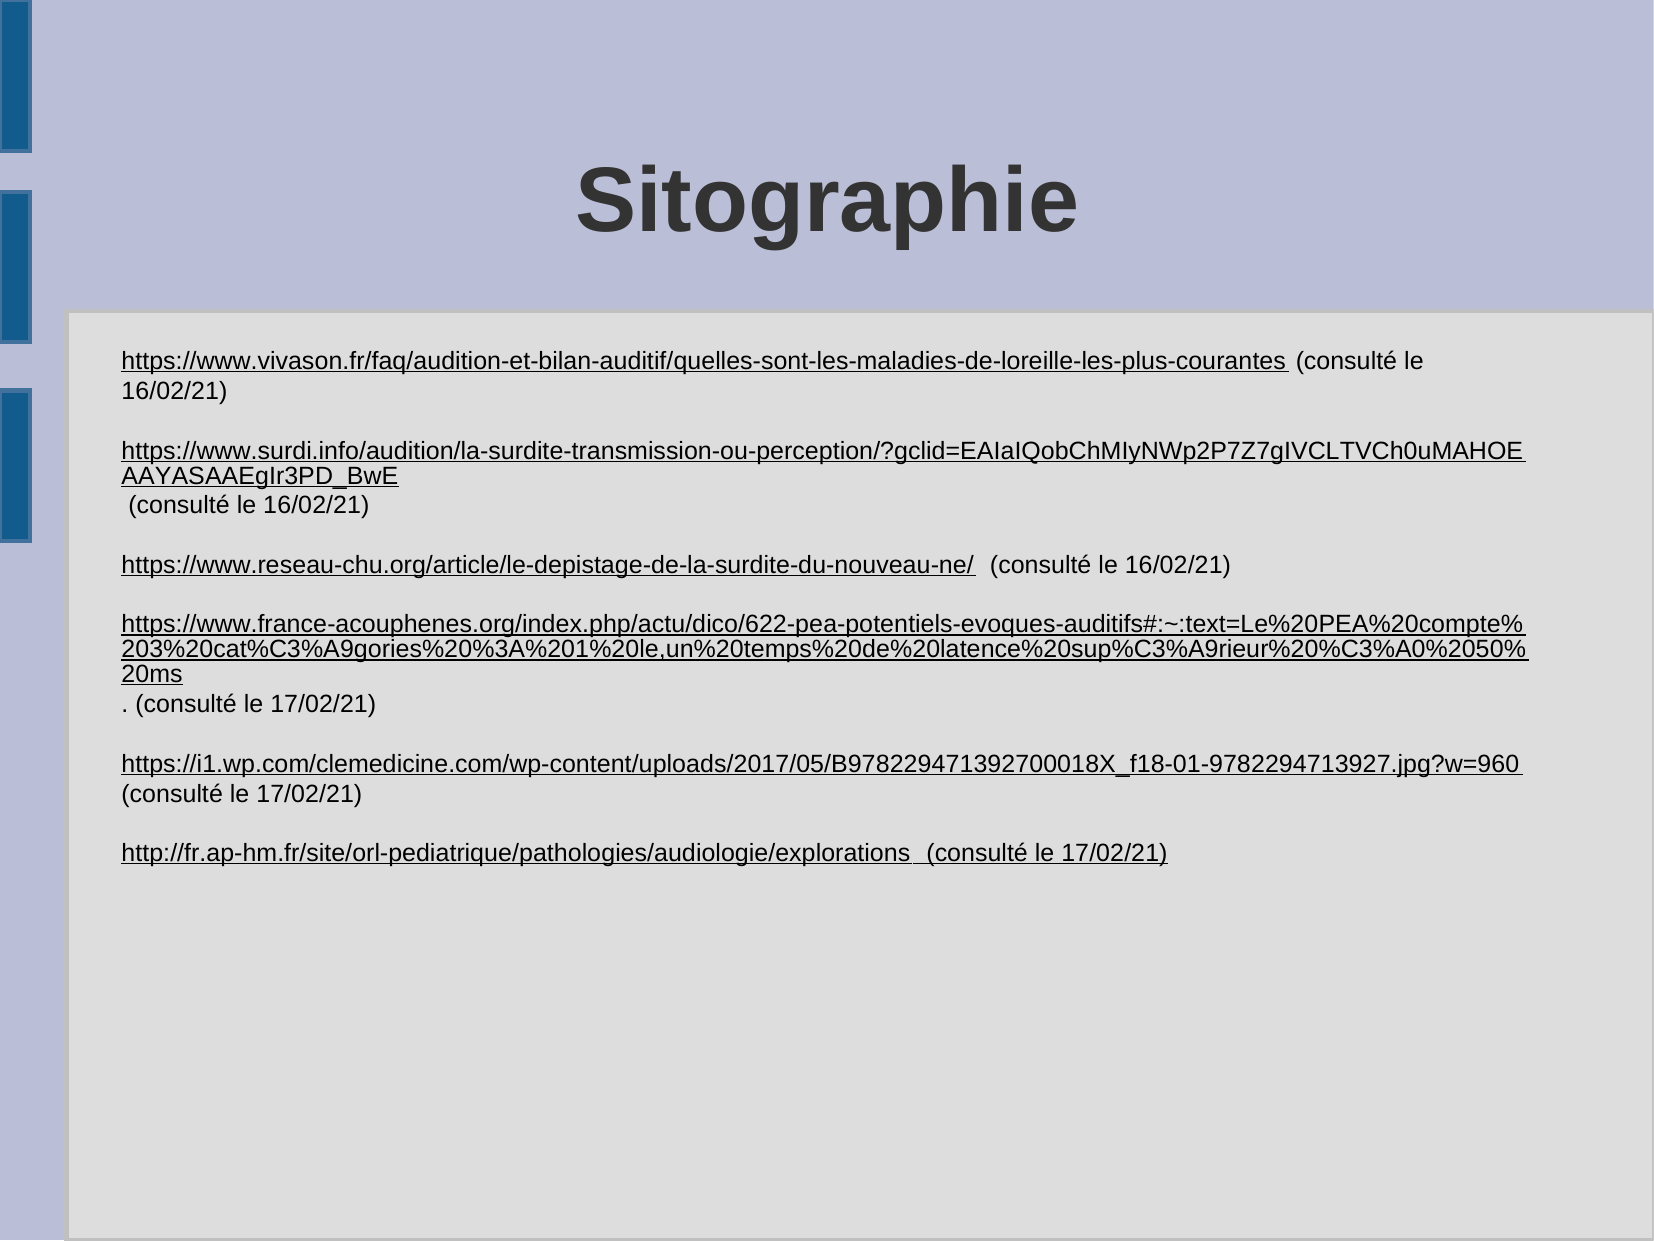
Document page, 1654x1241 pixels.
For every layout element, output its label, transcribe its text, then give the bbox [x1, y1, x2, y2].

list https://www.vivason.fr/faq/audition-et-bilan-auditif/quelles-sont-les-maladies-de-loreille-les-plus-courantes (consulté le 16/02/21) https://www.surdi.info/audition/la-surdite-transmission-ou-perception/?gclid=EAIaIQobChMIyNWp2P7Z7gIVCLTVCh0uMAHOEAAYASAAEgIr3PD_BwE (consulté le 16/02/21) https://www.reseau-chu.org/article/le-depistage-de-la-surdite-du-nouveau-ne/ (consulté le 16/02/21) https://www.france-acouphenes.org/index.php/actu/dico/622-pea-potentiels-evoques-auditifs#:~:text=Le%20PEA%20compte%203%20cat%C3%A9gories%20%3A%201%20le,un%20temps%20de%20latence%20sup%C3%A9rieur%20%C3%A0%2050%20ms. (consulté le 17/02/21) https://i1.wp.com/clemedicine.com/wp-content/uploads/2017/05/B978229471392700018X_f18-01-9782294713927.jpg?w=960 (consulté le 17/02/21) http://fr.ap-hm.fr/site/orl-pediatrique/pathologies/audiologie/explorations (consulté le 17/02/21) [121, 344, 1534, 1127]
title Sitographie [121, 91, 1534, 299]
